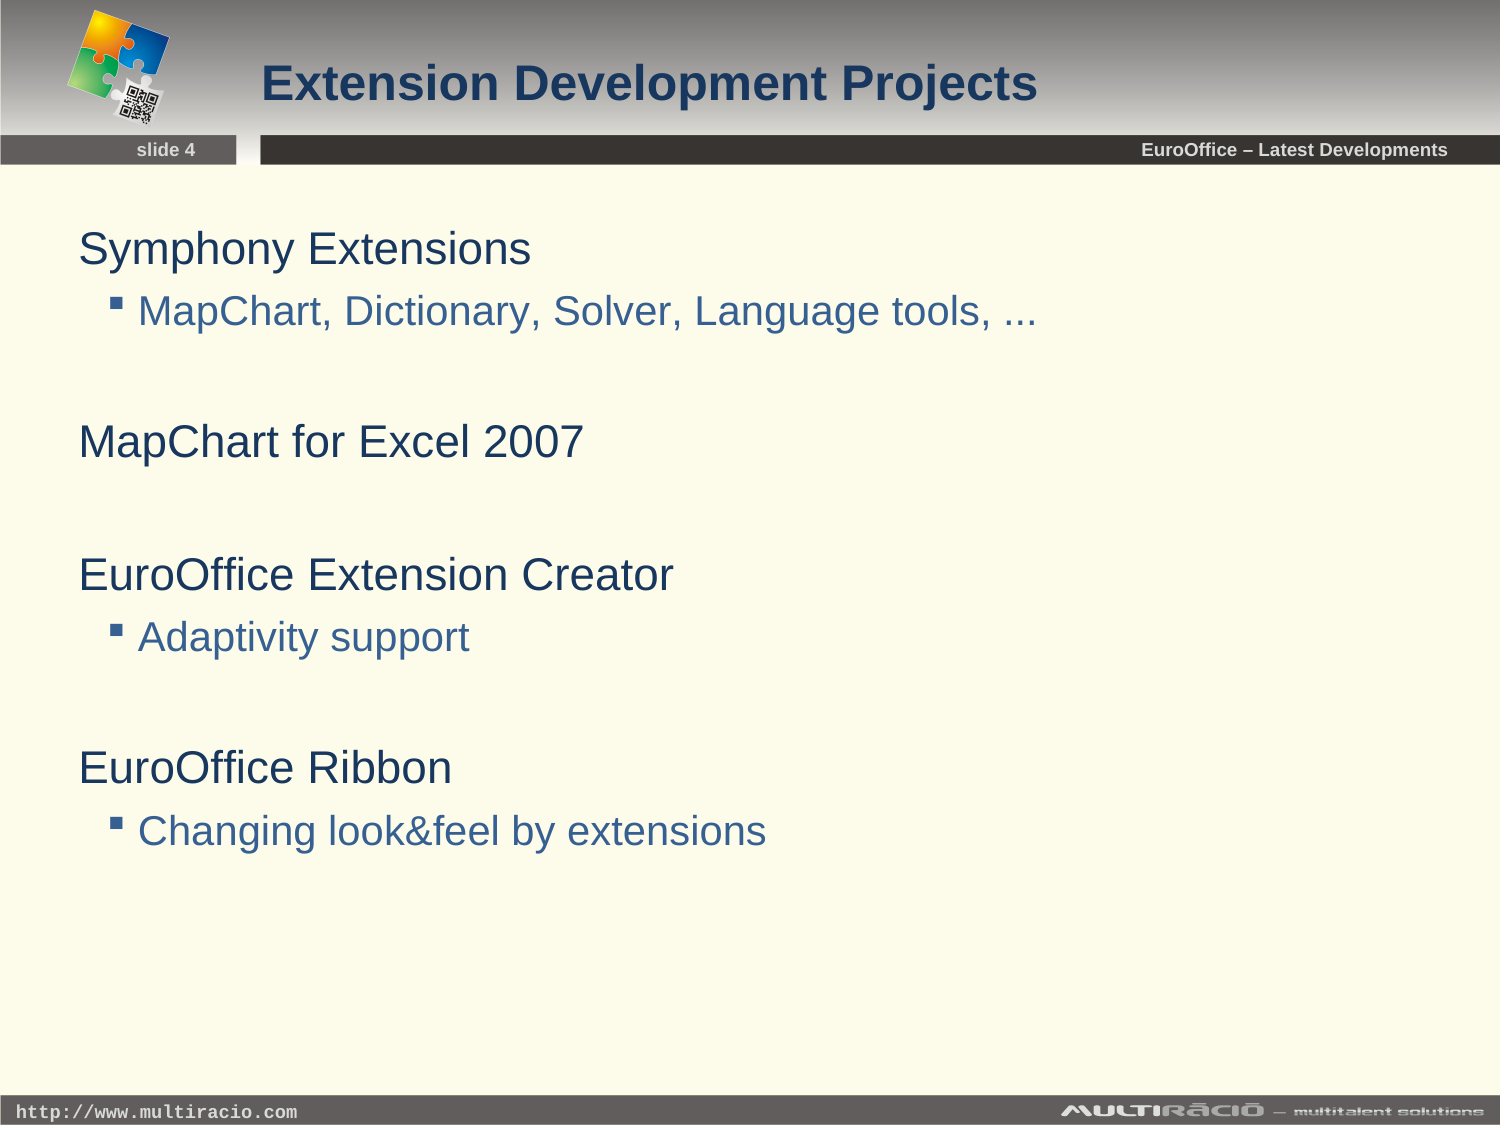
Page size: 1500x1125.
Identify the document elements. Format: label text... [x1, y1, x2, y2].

title Extension Development Projects [246, 35, 1397, 111]
text_box slide <number> [58, 137, 211, 161]
text_box EuroOffice – Latest Developments [304, 137, 1468, 161]
picture [0, 0, 1500, 1125]
list Symphony Extensions MapChart, Dictionary, Solver, Language tools, ... MapChart for Excel 2007 EuroOffice Extension Creator Adaptivity support EuroOffice Ribbon Changing look&feel by extensions [63, 210, 1442, 1067]
